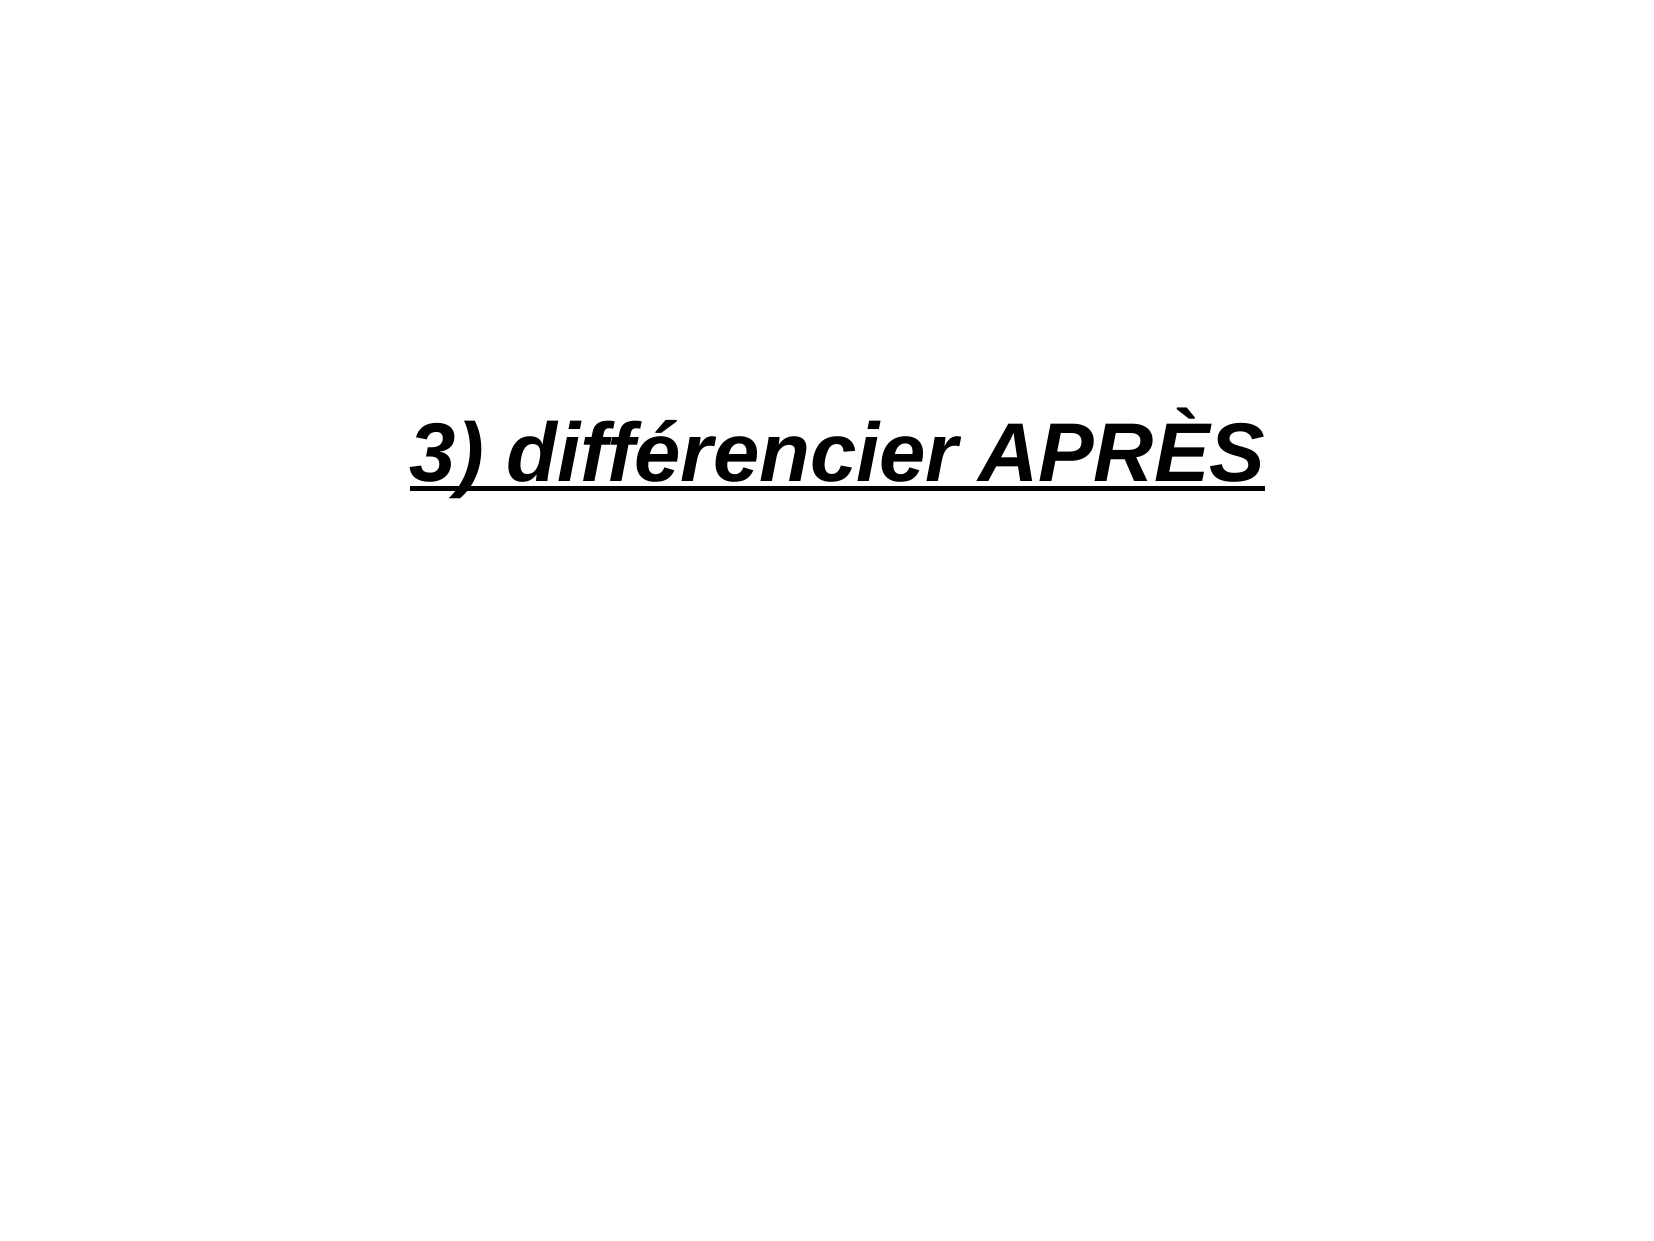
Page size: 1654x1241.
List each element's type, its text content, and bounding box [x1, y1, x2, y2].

text_box 3) différencier APRÈS [117, 398, 1559, 600]
